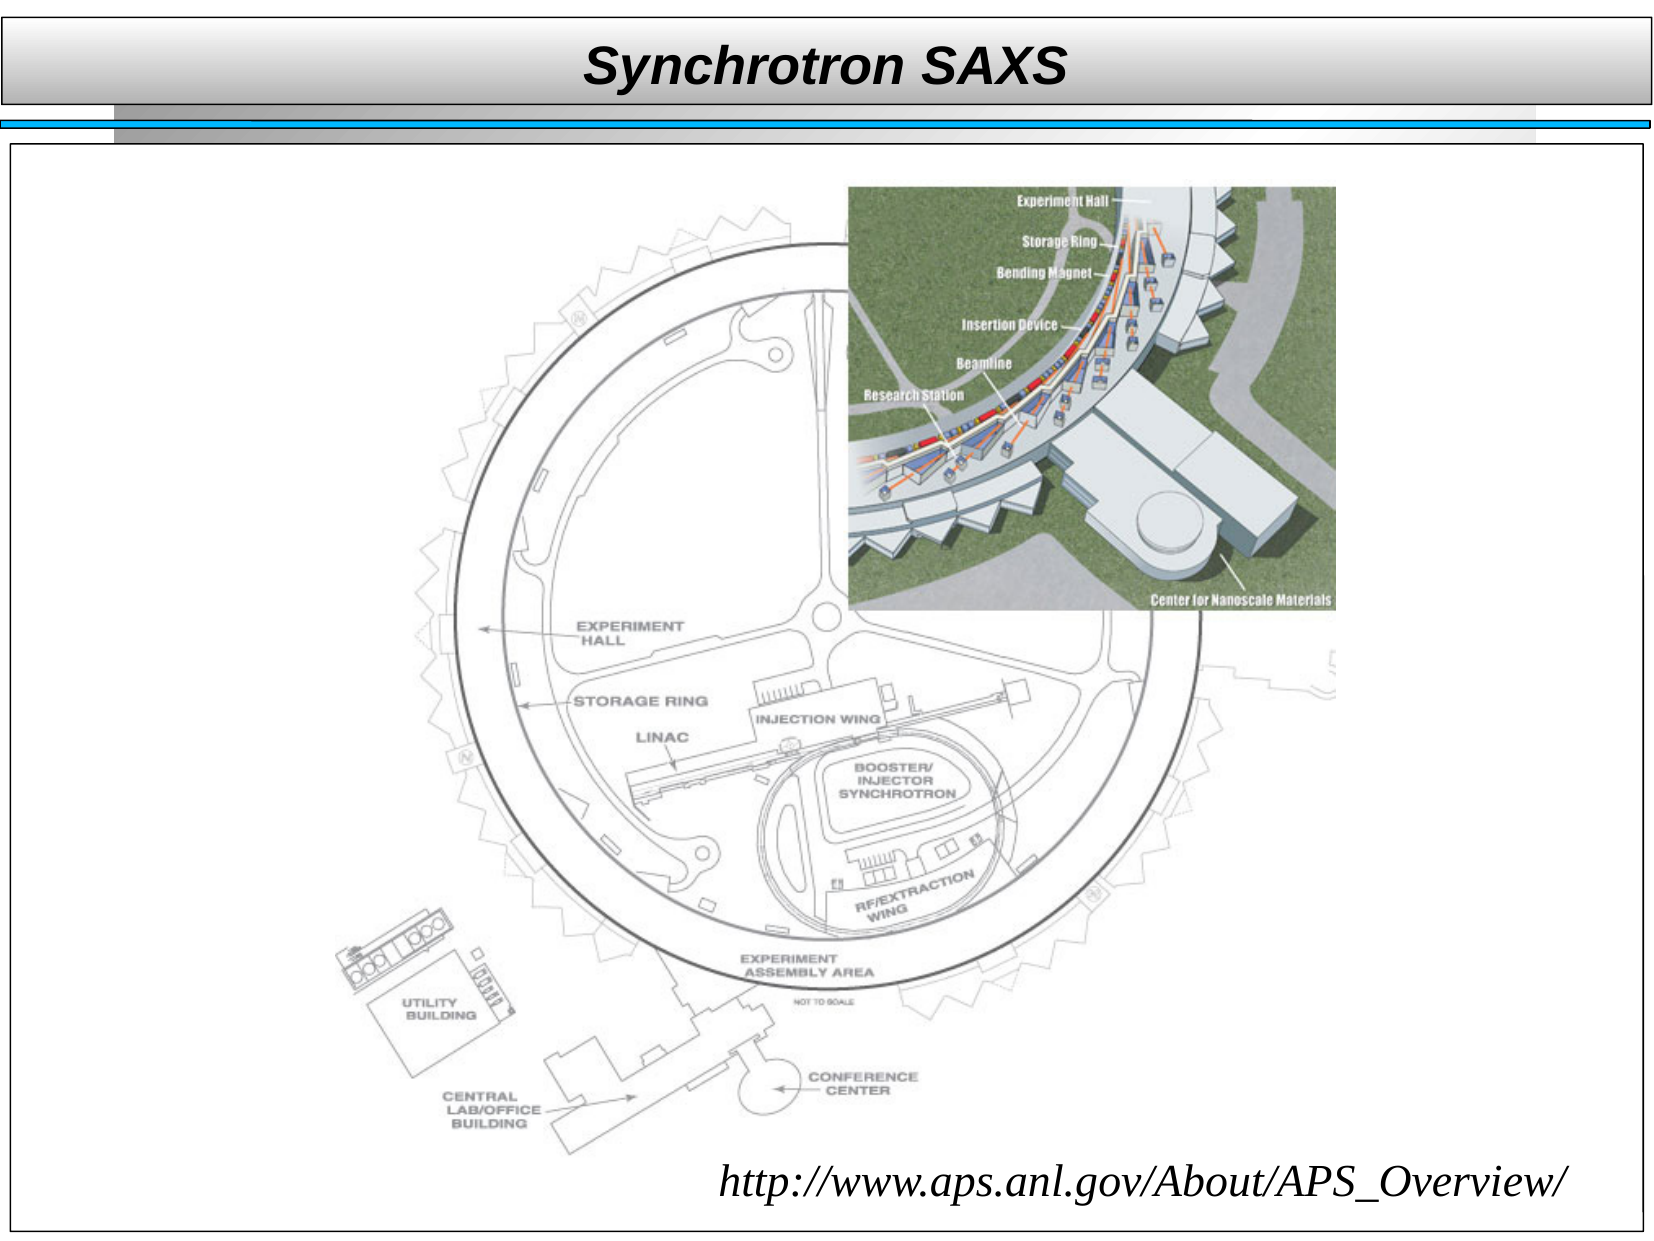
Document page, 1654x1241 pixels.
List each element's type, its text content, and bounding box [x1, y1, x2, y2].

text_box http://www.aps.anl.gov/About/APS_Overview/ [561, 1148, 1582, 1215]
picture [335, 179, 1336, 1188]
text_box Synchrotron SAXS [1, 17, 1652, 105]
text_box [0, 120, 1651, 129]
